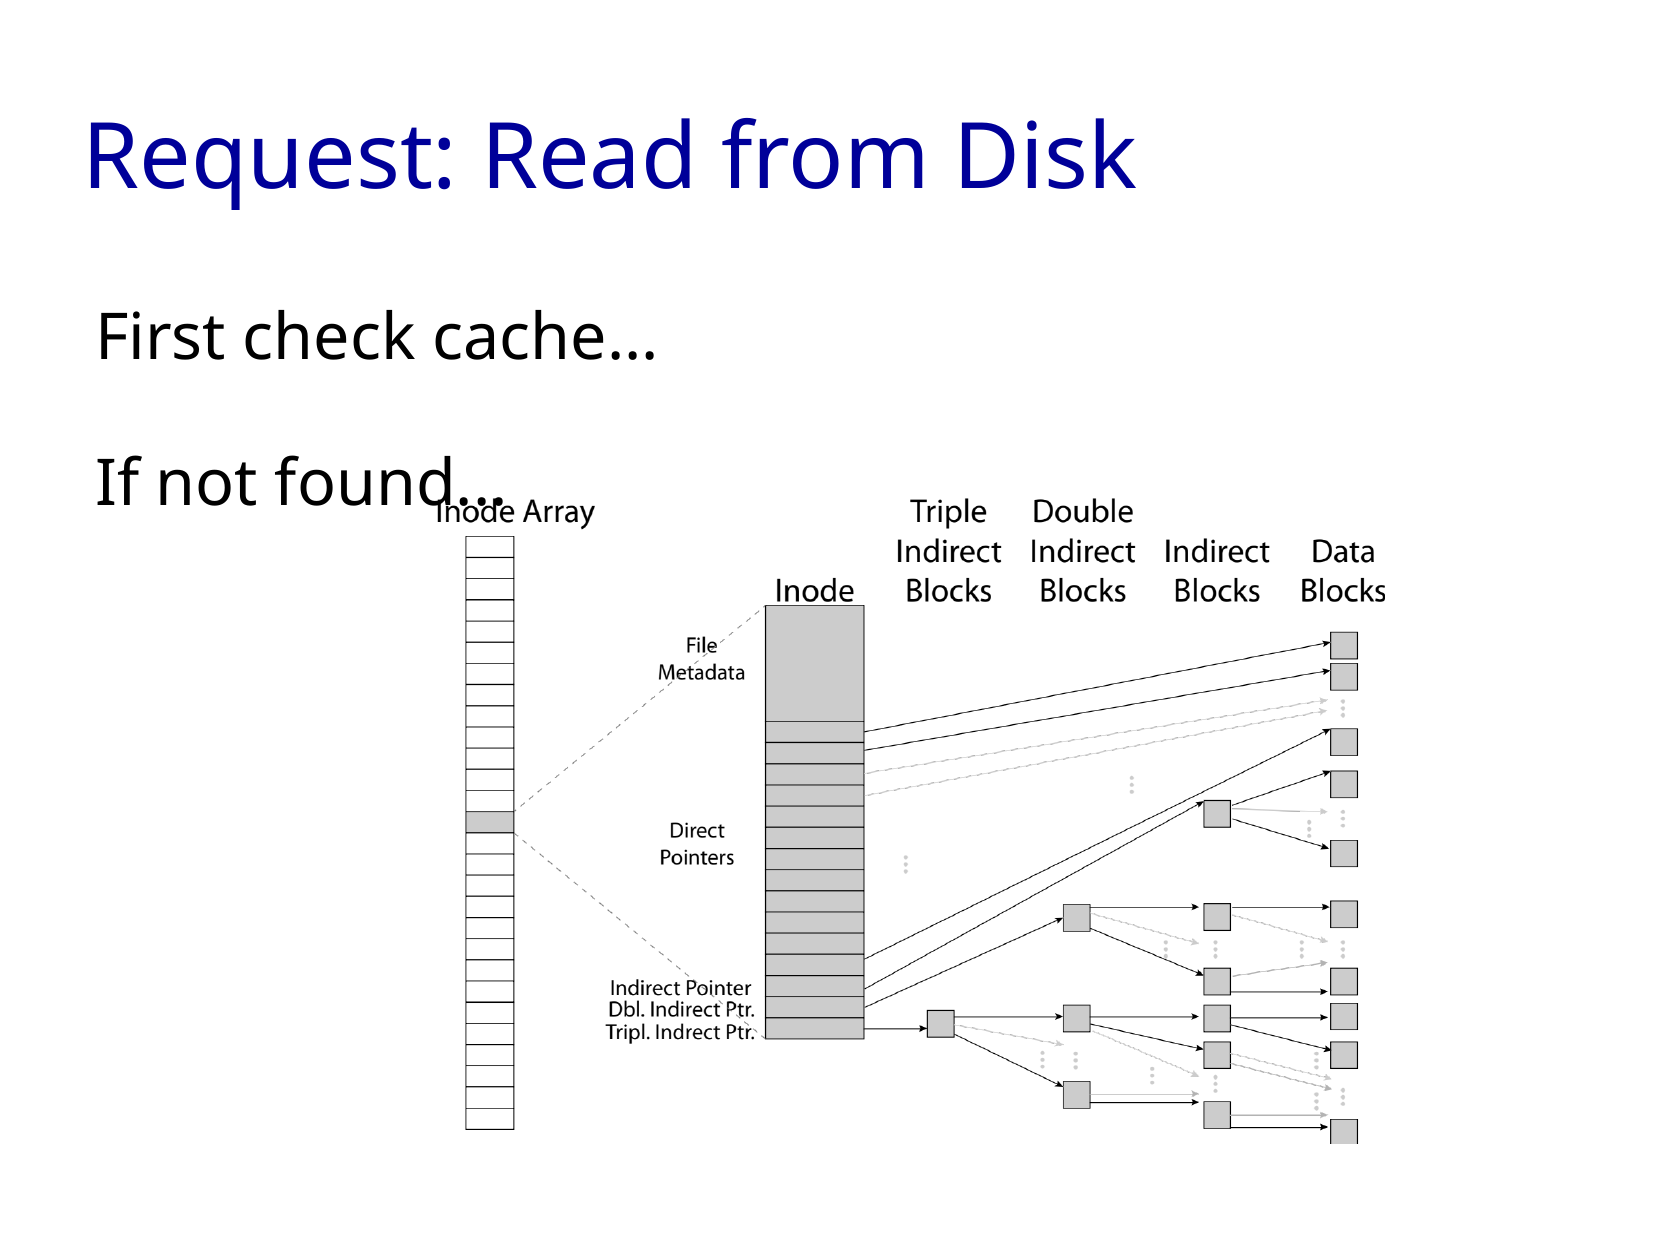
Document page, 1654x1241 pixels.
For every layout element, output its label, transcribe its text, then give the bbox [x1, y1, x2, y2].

picture [320, 495, 1501, 1144]
title Request: Read from Disk [82, 49, 1571, 257]
list First check cache... If not found... [60, 290, 1571, 526]
